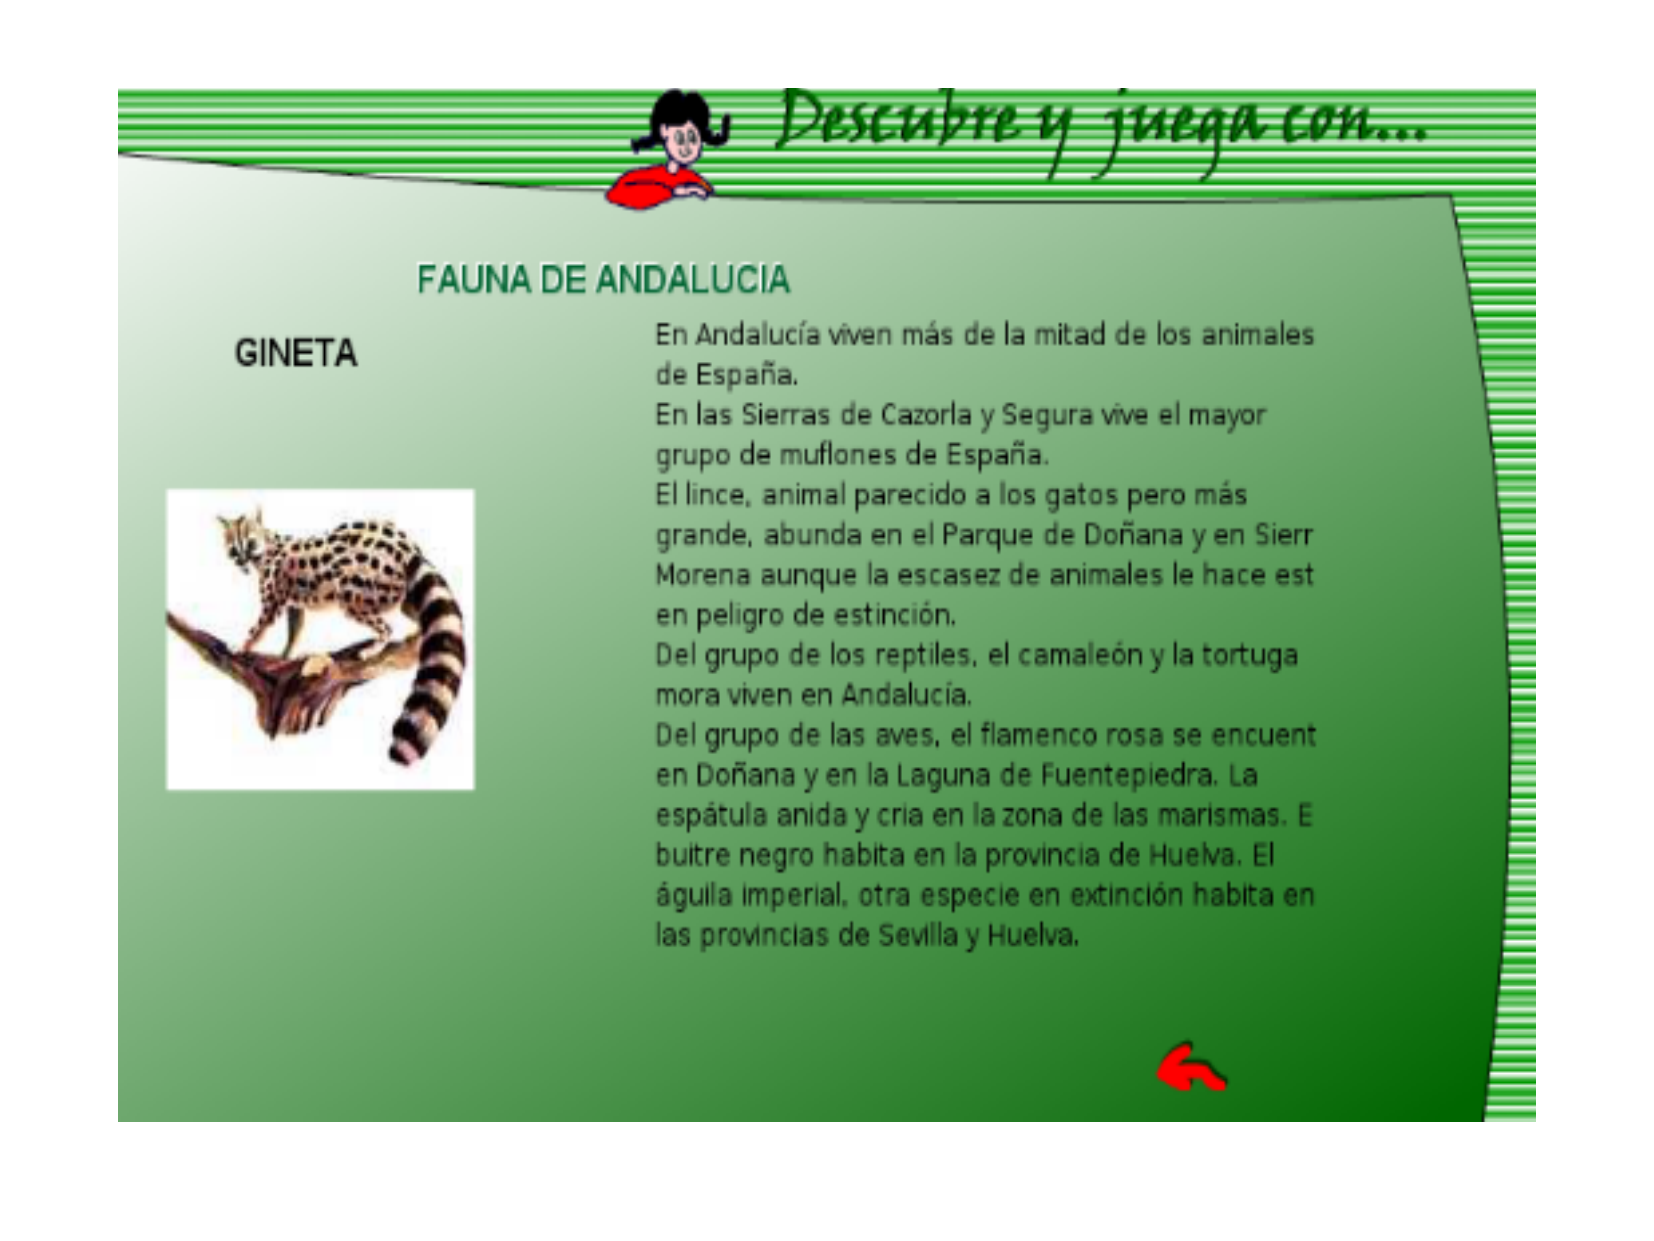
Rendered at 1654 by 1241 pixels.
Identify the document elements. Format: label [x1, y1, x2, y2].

picture [118, 88, 1536, 1123]
